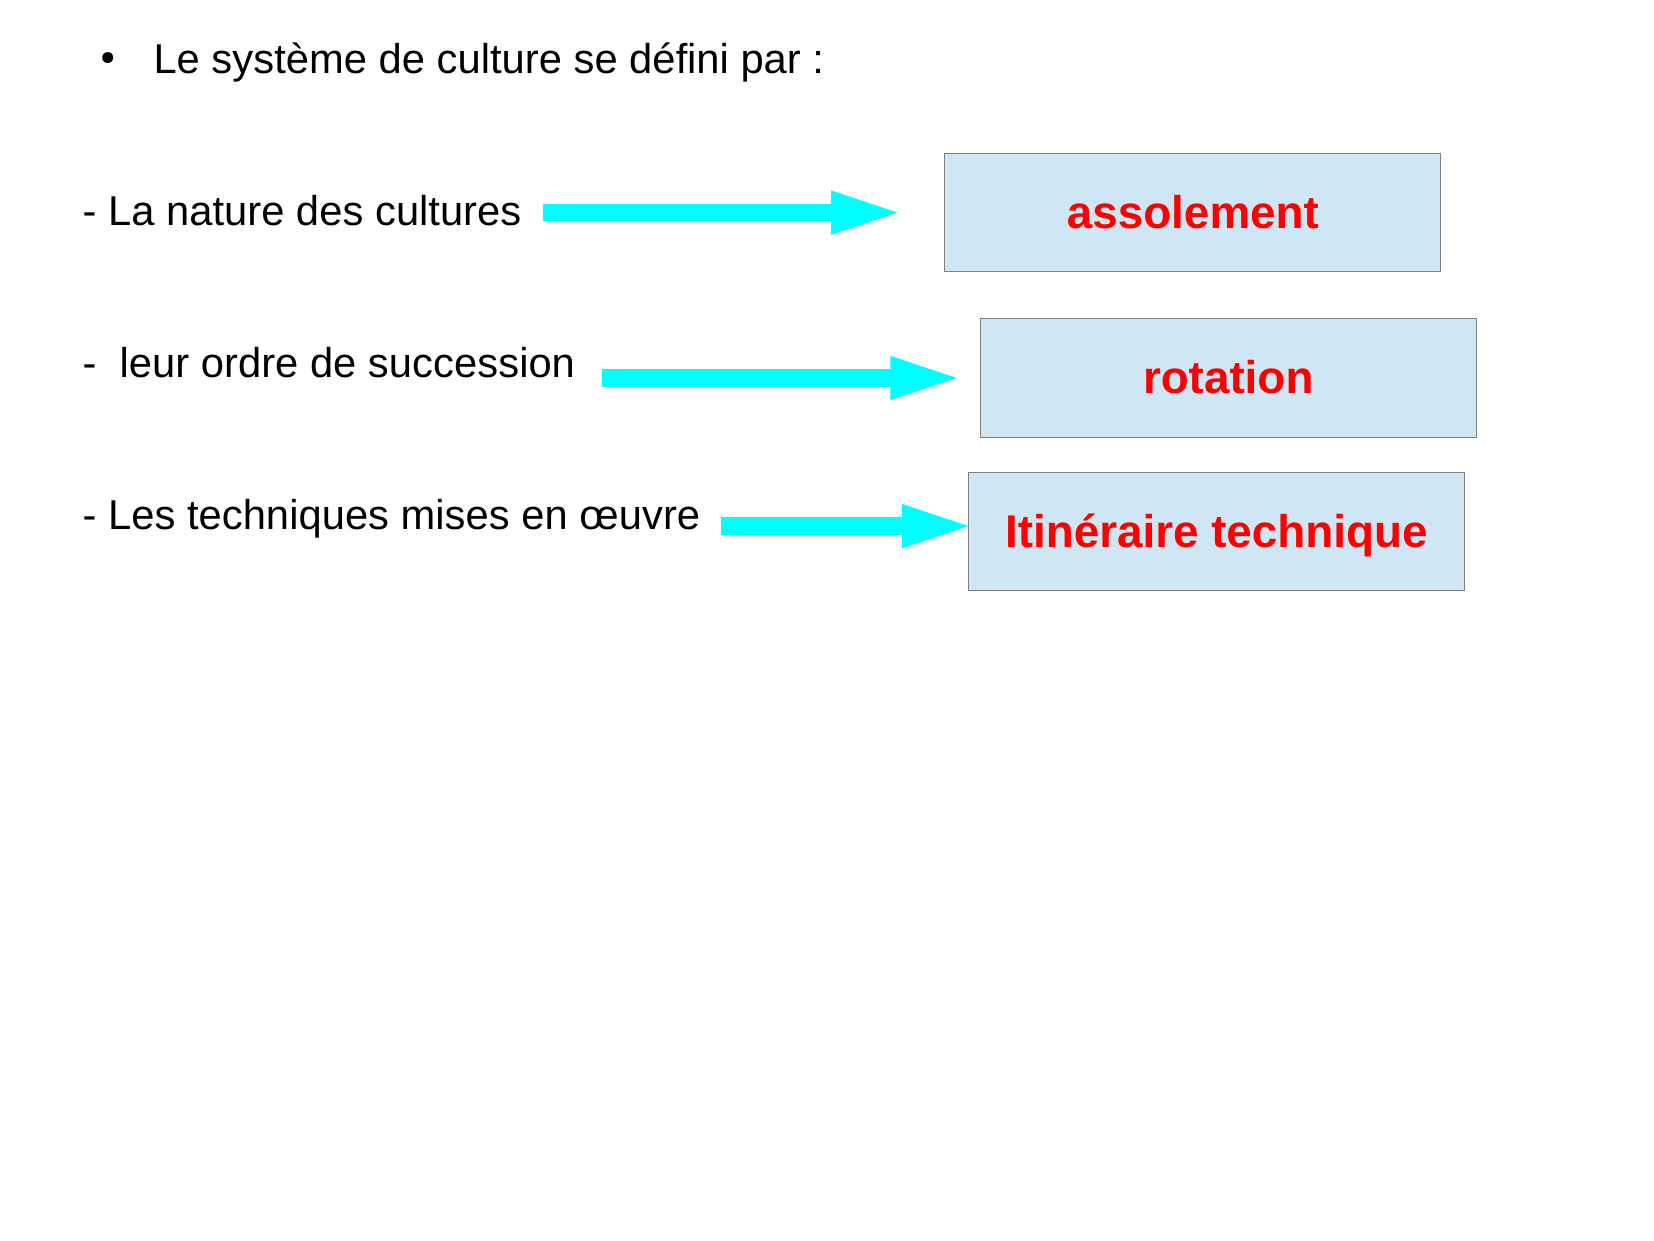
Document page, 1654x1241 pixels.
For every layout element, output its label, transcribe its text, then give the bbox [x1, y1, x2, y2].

text_box Itinéraire technique [968, 472, 1465, 591]
text_box rotation [980, 318, 1477, 438]
text_box assolement [944, 153, 1441, 272]
list Le système de culture se défini par : - La nature des cultures - leur ordre de succession - Les techniques mises en œuvre [82, 35, 1538, 1010]
